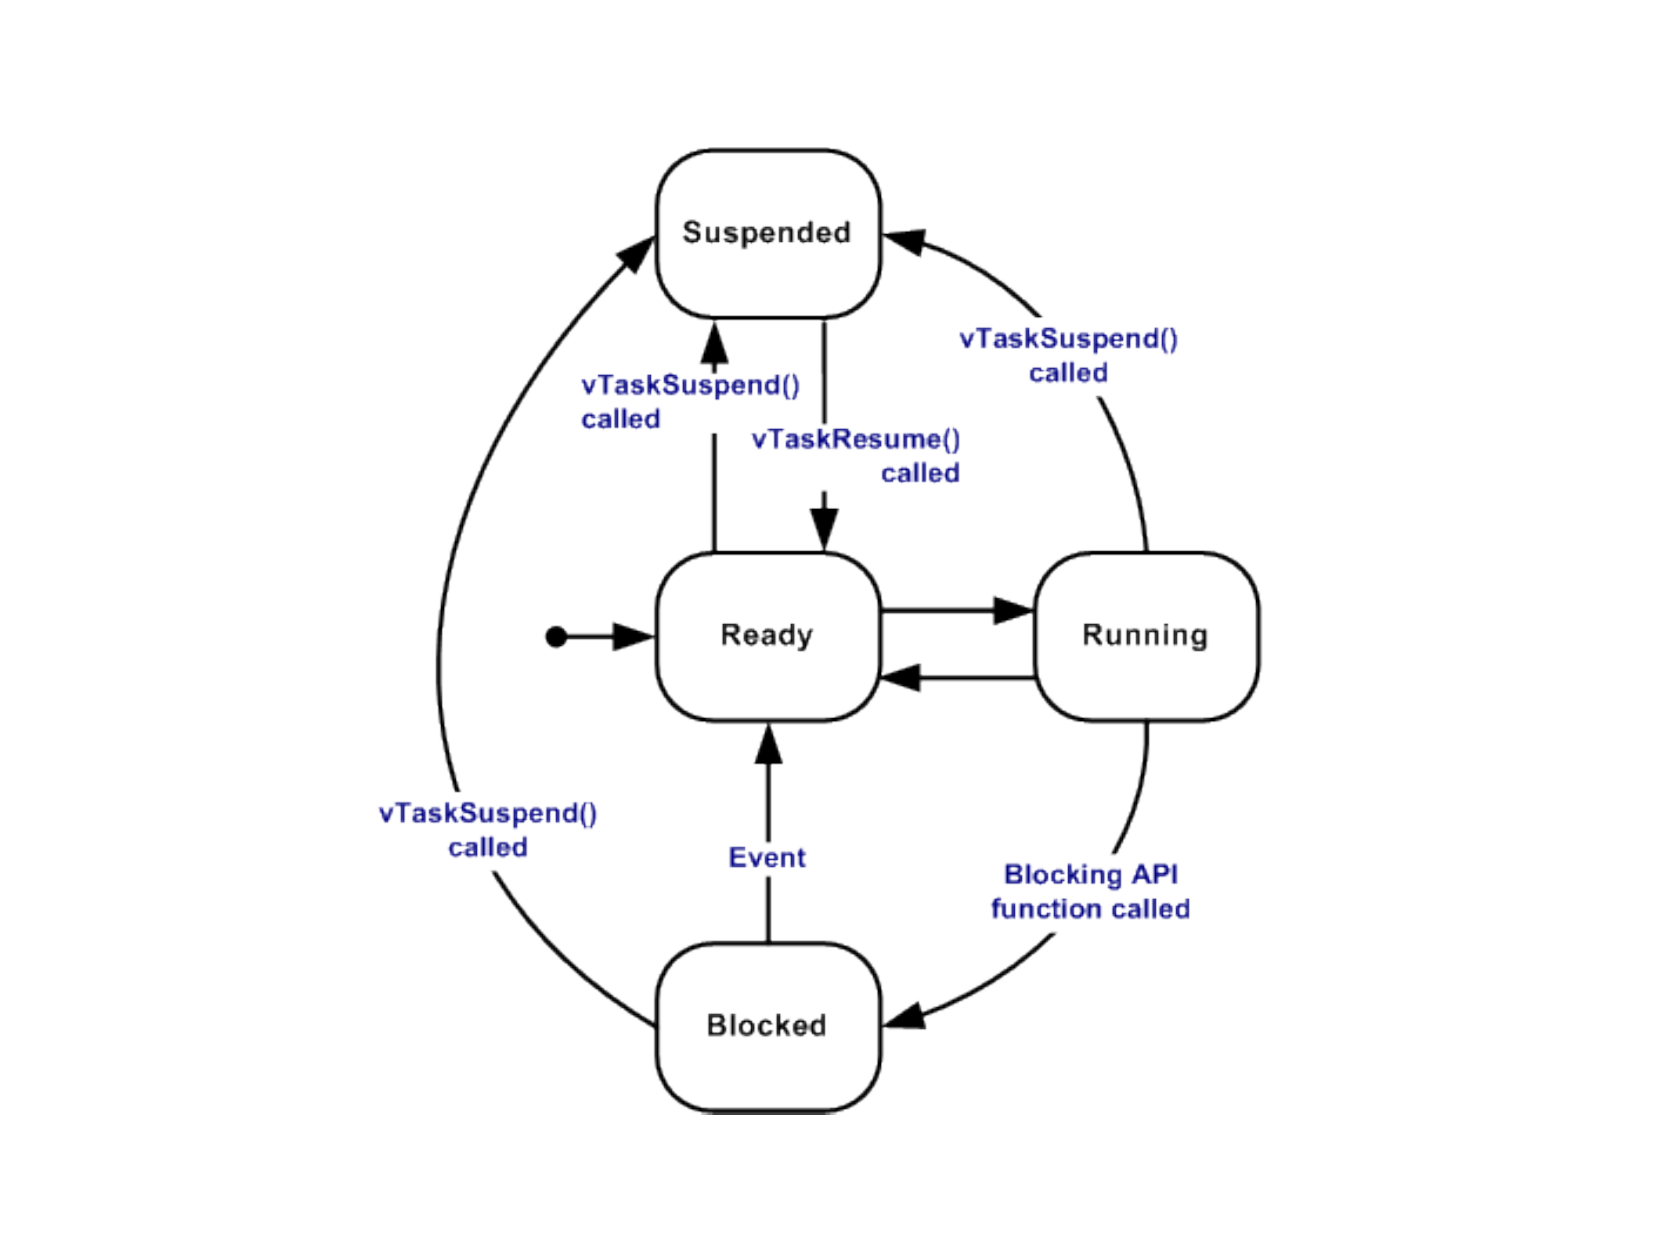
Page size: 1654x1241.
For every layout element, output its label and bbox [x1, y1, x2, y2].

picture [354, 147, 1270, 1115]
